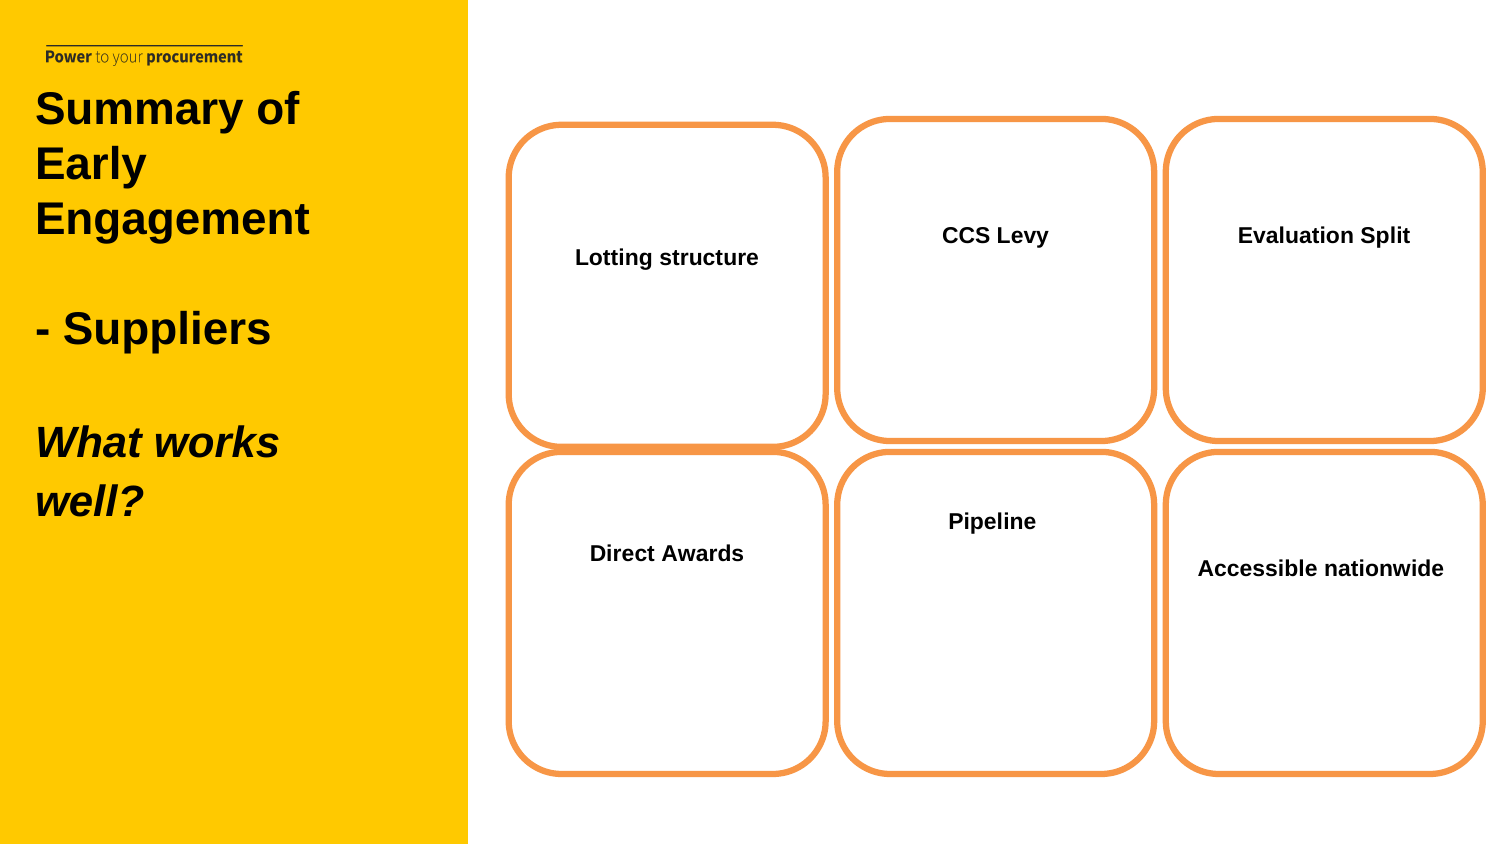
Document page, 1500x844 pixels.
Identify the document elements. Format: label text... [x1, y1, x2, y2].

text_box Evaluation Split [1165, 118, 1483, 442]
text_box Pipeline [837, 451, 1155, 774]
text_box CCS Levy [837, 118, 1155, 442]
title Summary of Early Engagement - Suppliers What works well? [34, 78, 318, 157]
text_box Direct Awards [508, 451, 826, 774]
text_box Lotting structure [508, 124, 826, 447]
text_box Accessible nationwide [1165, 451, 1483, 774]
